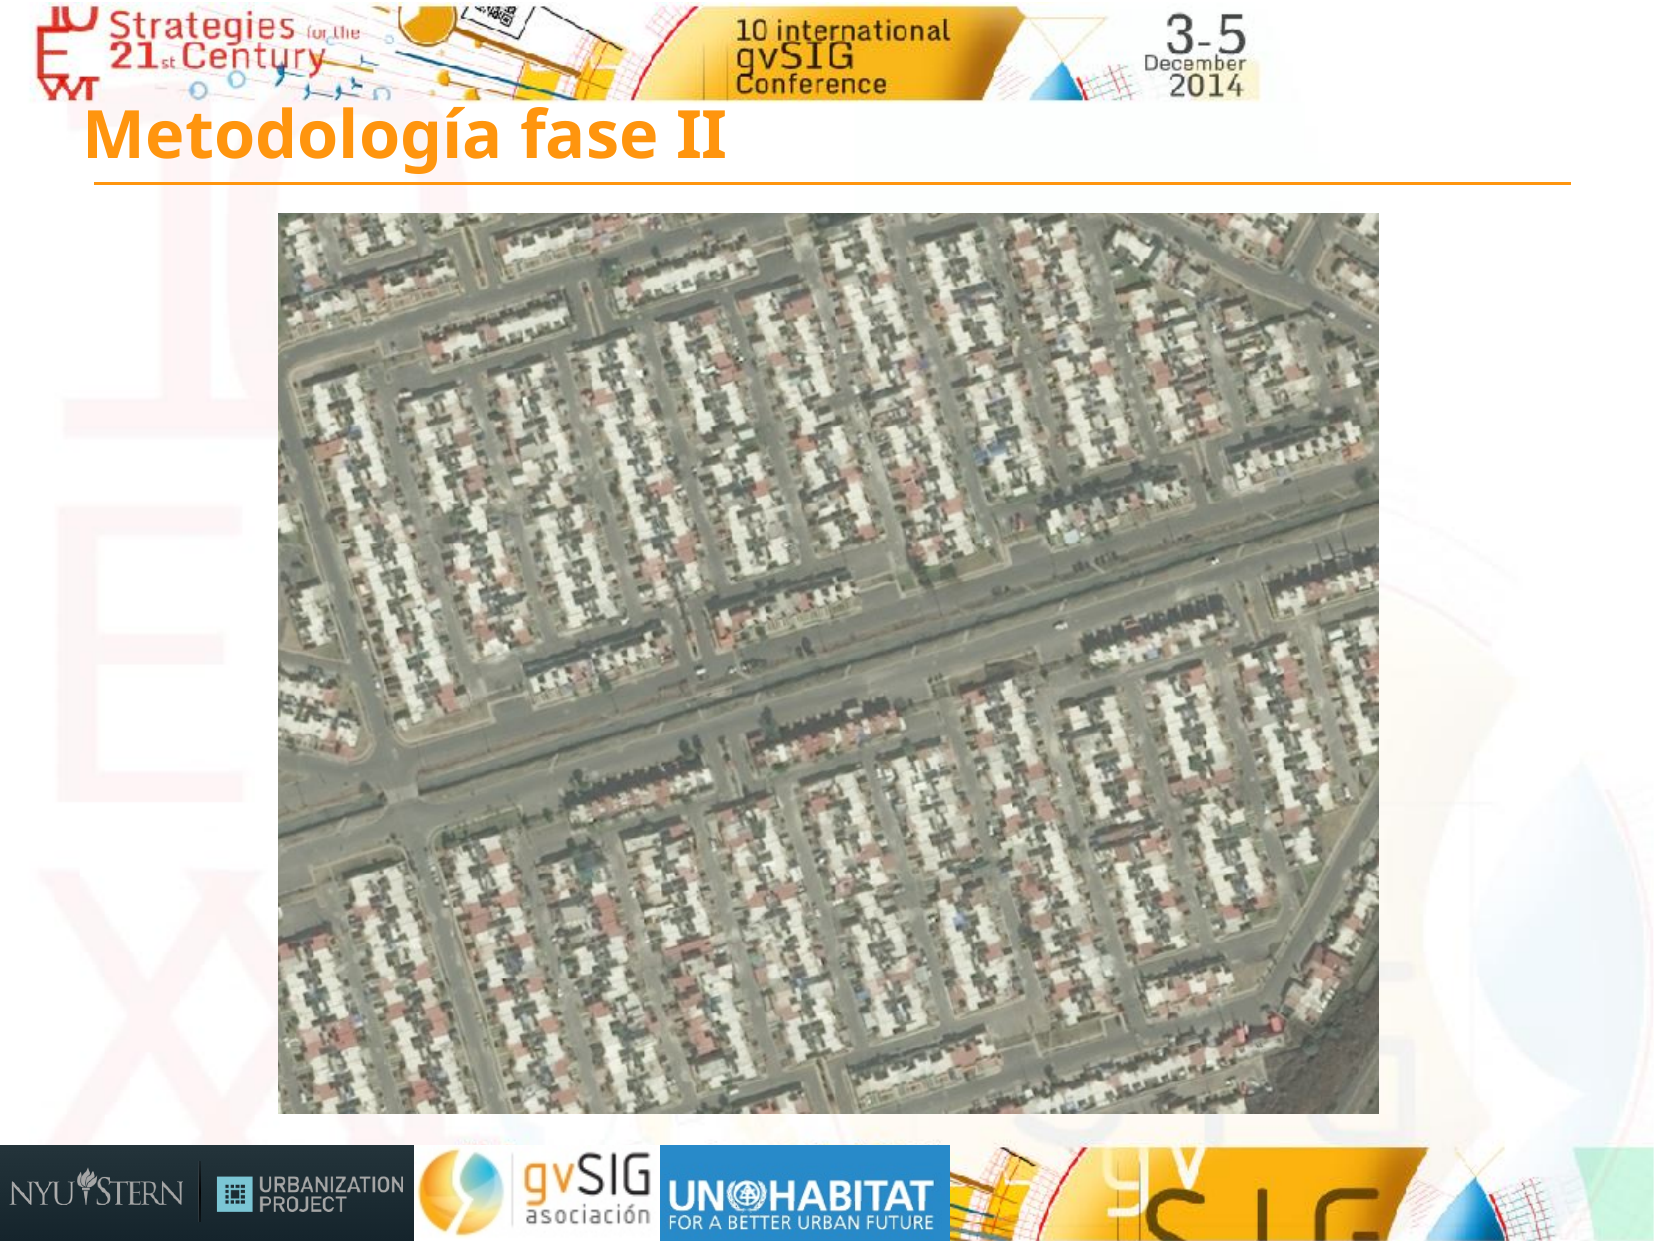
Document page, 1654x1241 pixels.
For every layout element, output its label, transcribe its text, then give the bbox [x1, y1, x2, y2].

title Metodología fase II [82, 88, 1571, 178]
picture [0, 2, 1654, 1241]
